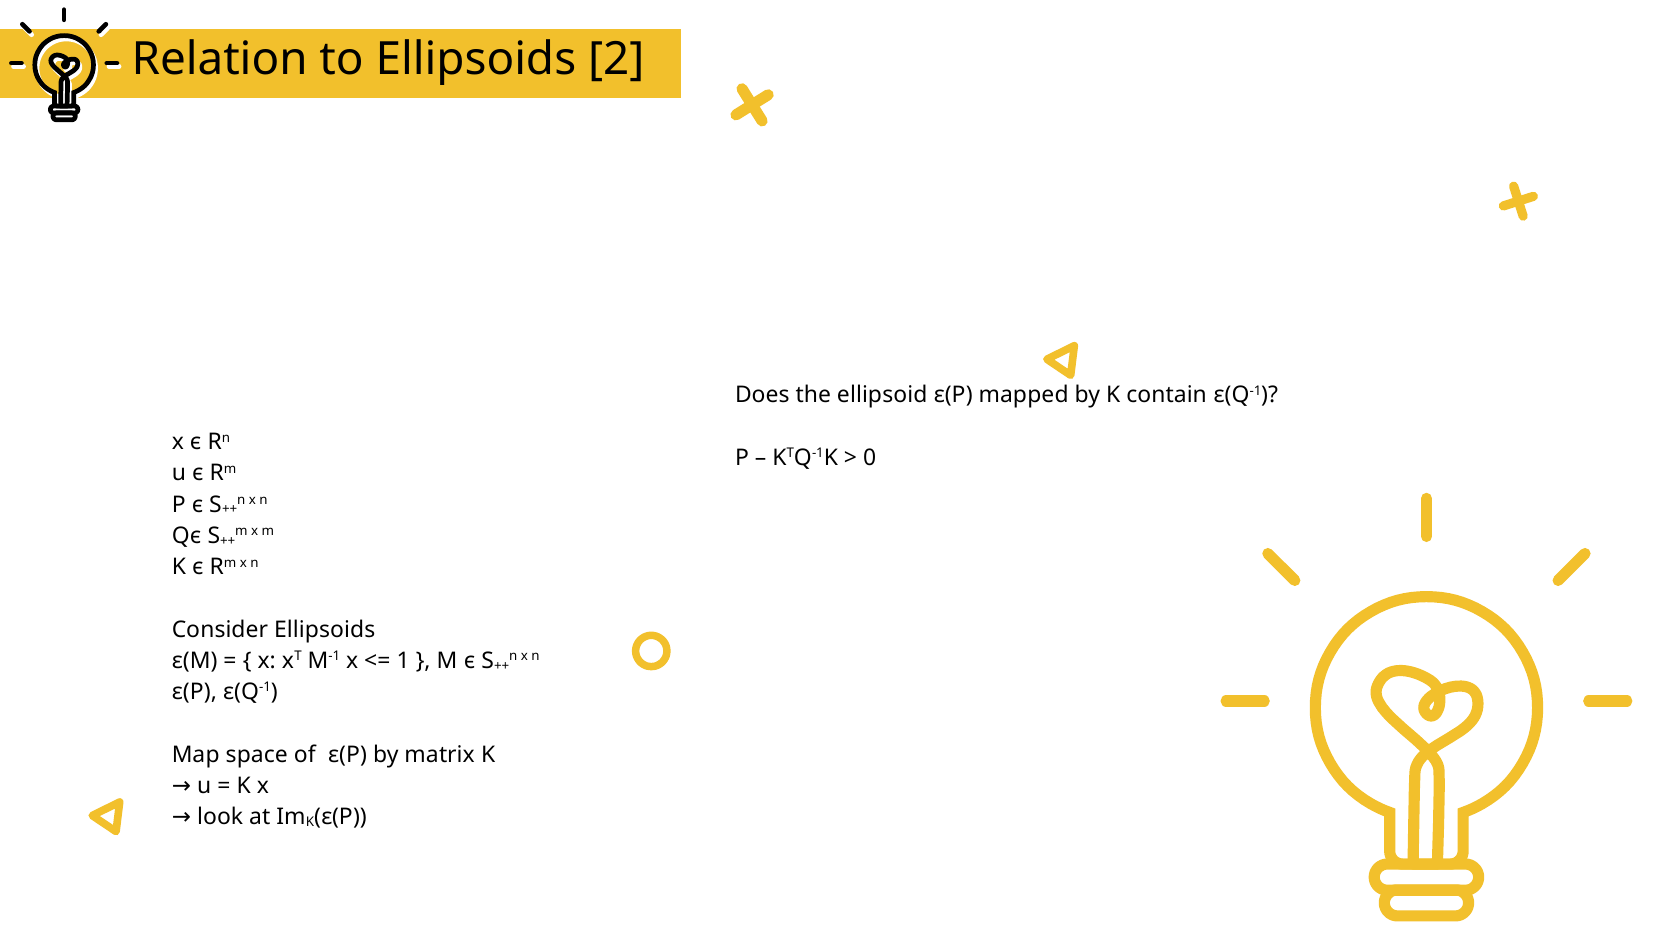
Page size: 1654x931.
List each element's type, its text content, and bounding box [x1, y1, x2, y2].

text_box x ϵ Rn u ϵ Rm P ϵ S++n x n Qϵ S++m x m K ϵ Rm x n Consider Ellipsoids ε(M) = { x: xT M-1 x <= 1 }, M ϵ S++n x n ε(P), ε(Q-1) Map space of ε(P) by matrix K → u = K x → look at ImK(ε(P)) [171, 393, 661, 863]
title Relation to Ellipsoids [2] [131, 0, 676, 119]
text_box Does the ellipsoid ε(P) mapped by K contain ε(Q-1)? P – KTQ-1K > 0 [735, 378, 1351, 847]
